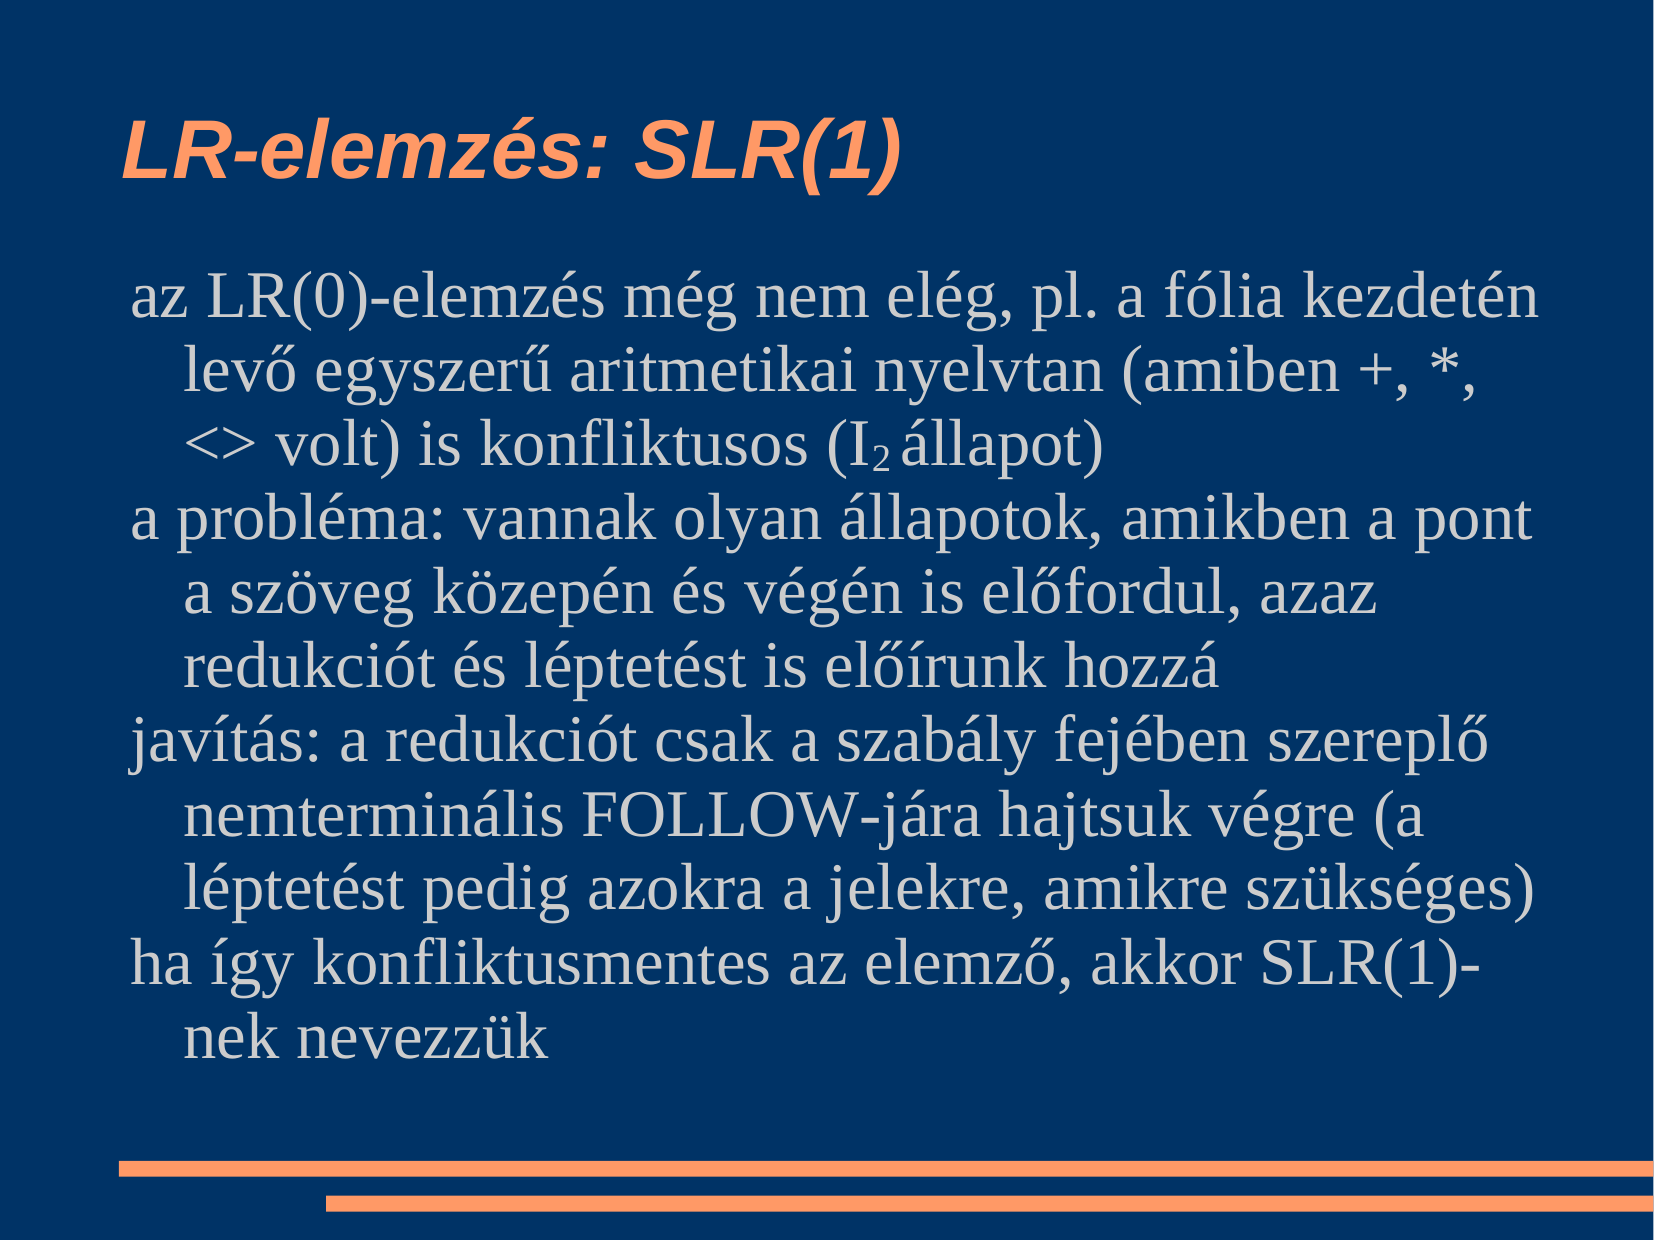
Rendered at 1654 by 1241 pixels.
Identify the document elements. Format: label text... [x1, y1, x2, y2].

title LR-elemzés: SLR(1) [121, 46, 1534, 205]
subtitle az LR(0)-elemzés még nem elég, pl. a fólia kezdetén levő egyszerű aritmetikai nyelvtan (amiben +, *, <> volt) is konfliktusos (I2 állapot) a probléma: vannak olyan állapotok, amikben a pont a szöveg közepén és végén is előfordul, azaz redukciót és léptetést is előírunk hozzá javítás: a redukciót csak a szabály fejében szereplő nemterminális FOLLOW-jára hajtsuk végre (a léptetést pedig azokra a jelekre, amikre szükséges) ha így konfliktusmentes az elemző, akkor SLR(1)-nek nevezzük [112, 205, 1552, 1126]
